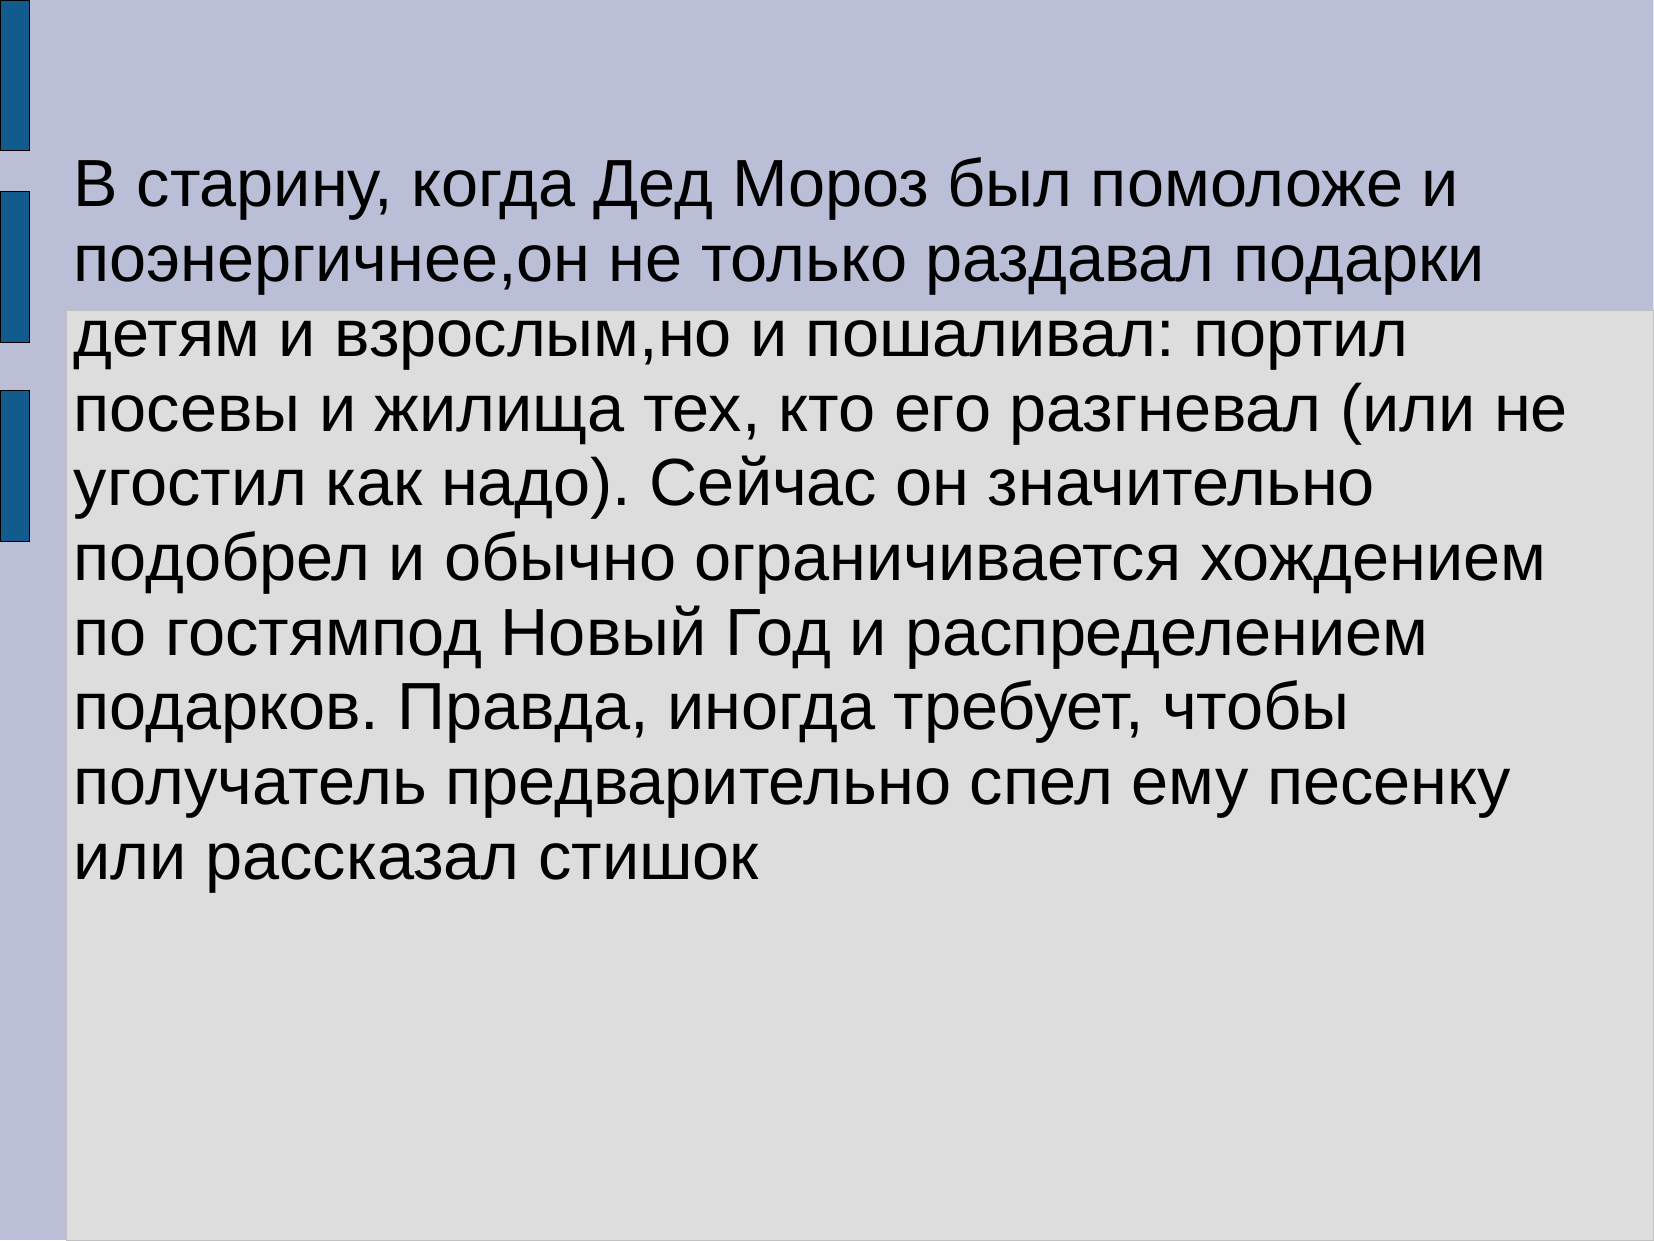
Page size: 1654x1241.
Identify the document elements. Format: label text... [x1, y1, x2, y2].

text_box В старину, когда Дед Мороз был помоложе и поэнергичнее,он не только раздавал подарки детям и взрослым,но и пошаливал: портил посевы и жилища тех, кто его разгневал (или не угостил как надо). Сейчас он значительно подобрел и обычно ограничивается хождением по гостямпод Новый Год и распределением подарков. Правда, иногда требует, чтобы получатель предварительно спел ему песенку или рассказал стишок [59, 138, 1595, 902]
